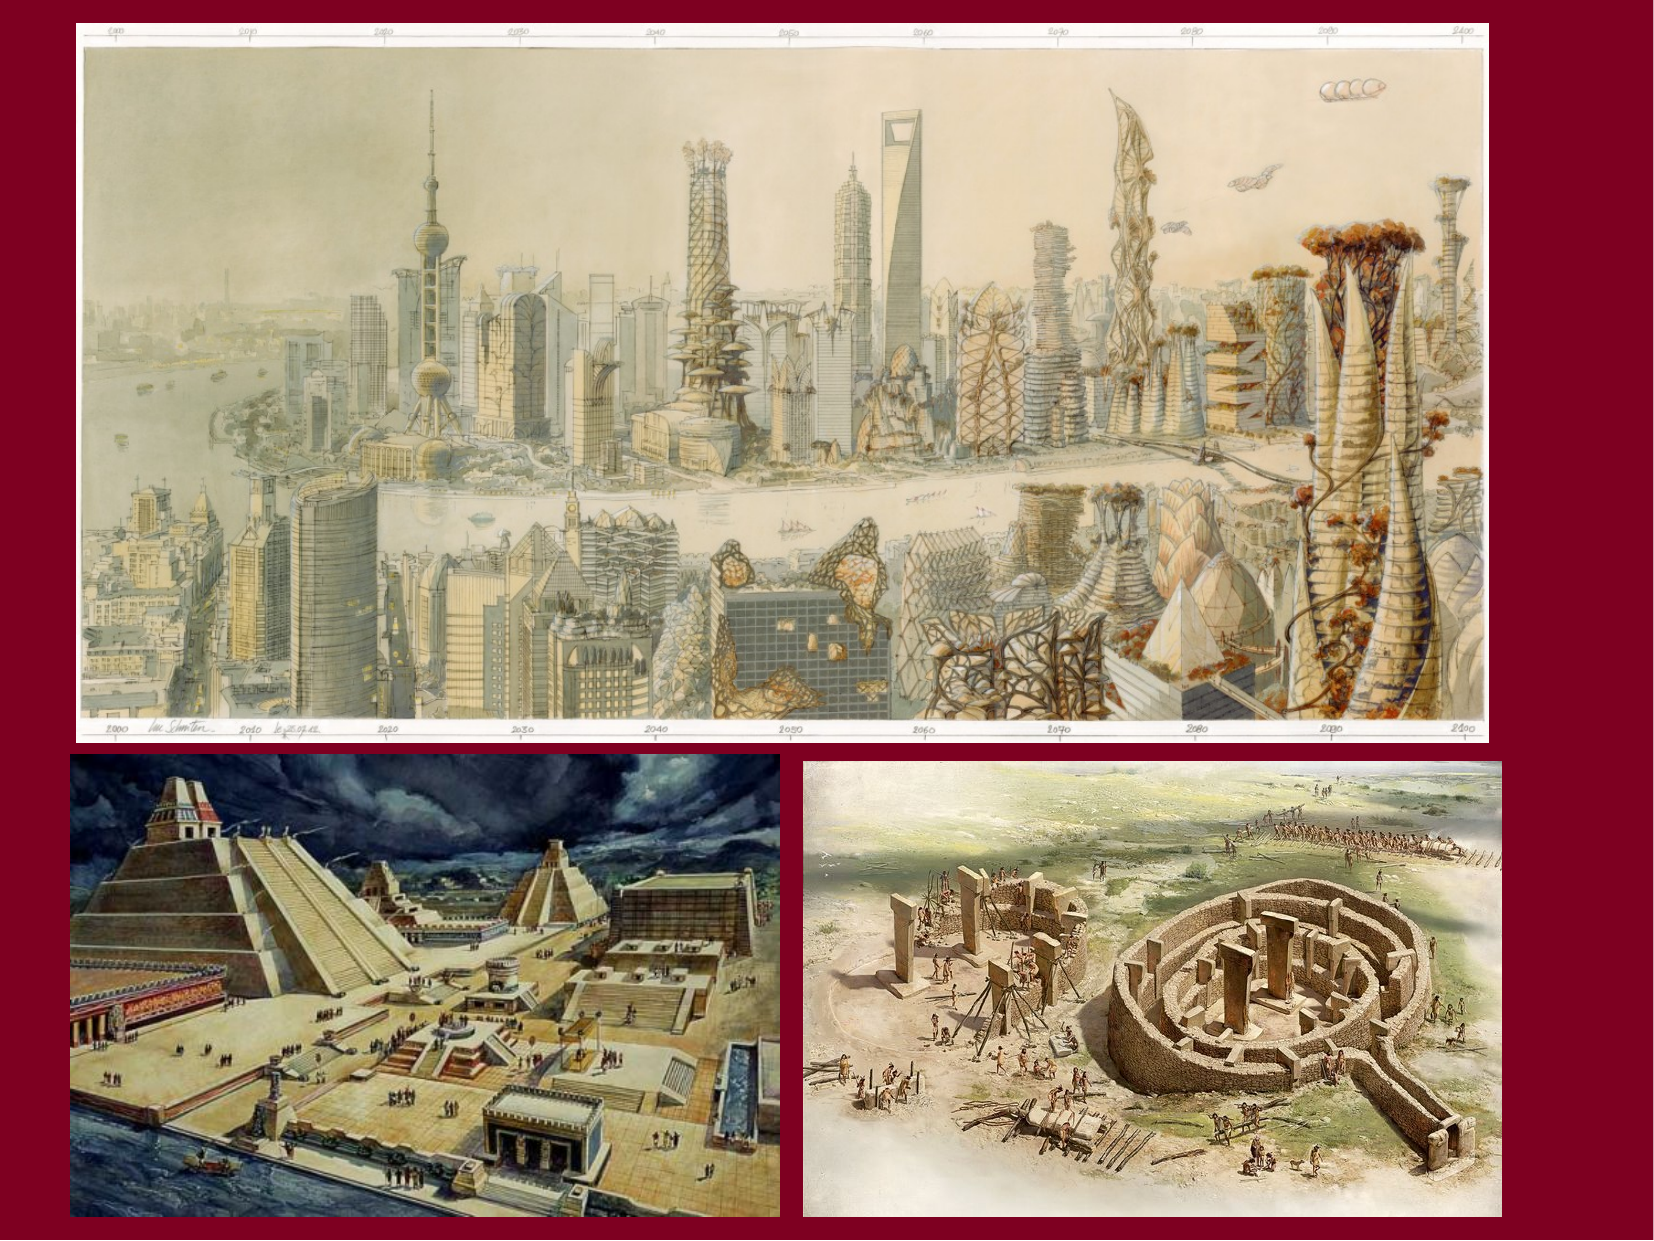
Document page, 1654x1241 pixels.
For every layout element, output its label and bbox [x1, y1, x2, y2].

picture [76, 23, 1489, 743]
picture [803, 761, 1502, 1217]
picture [70, 754, 780, 1217]
